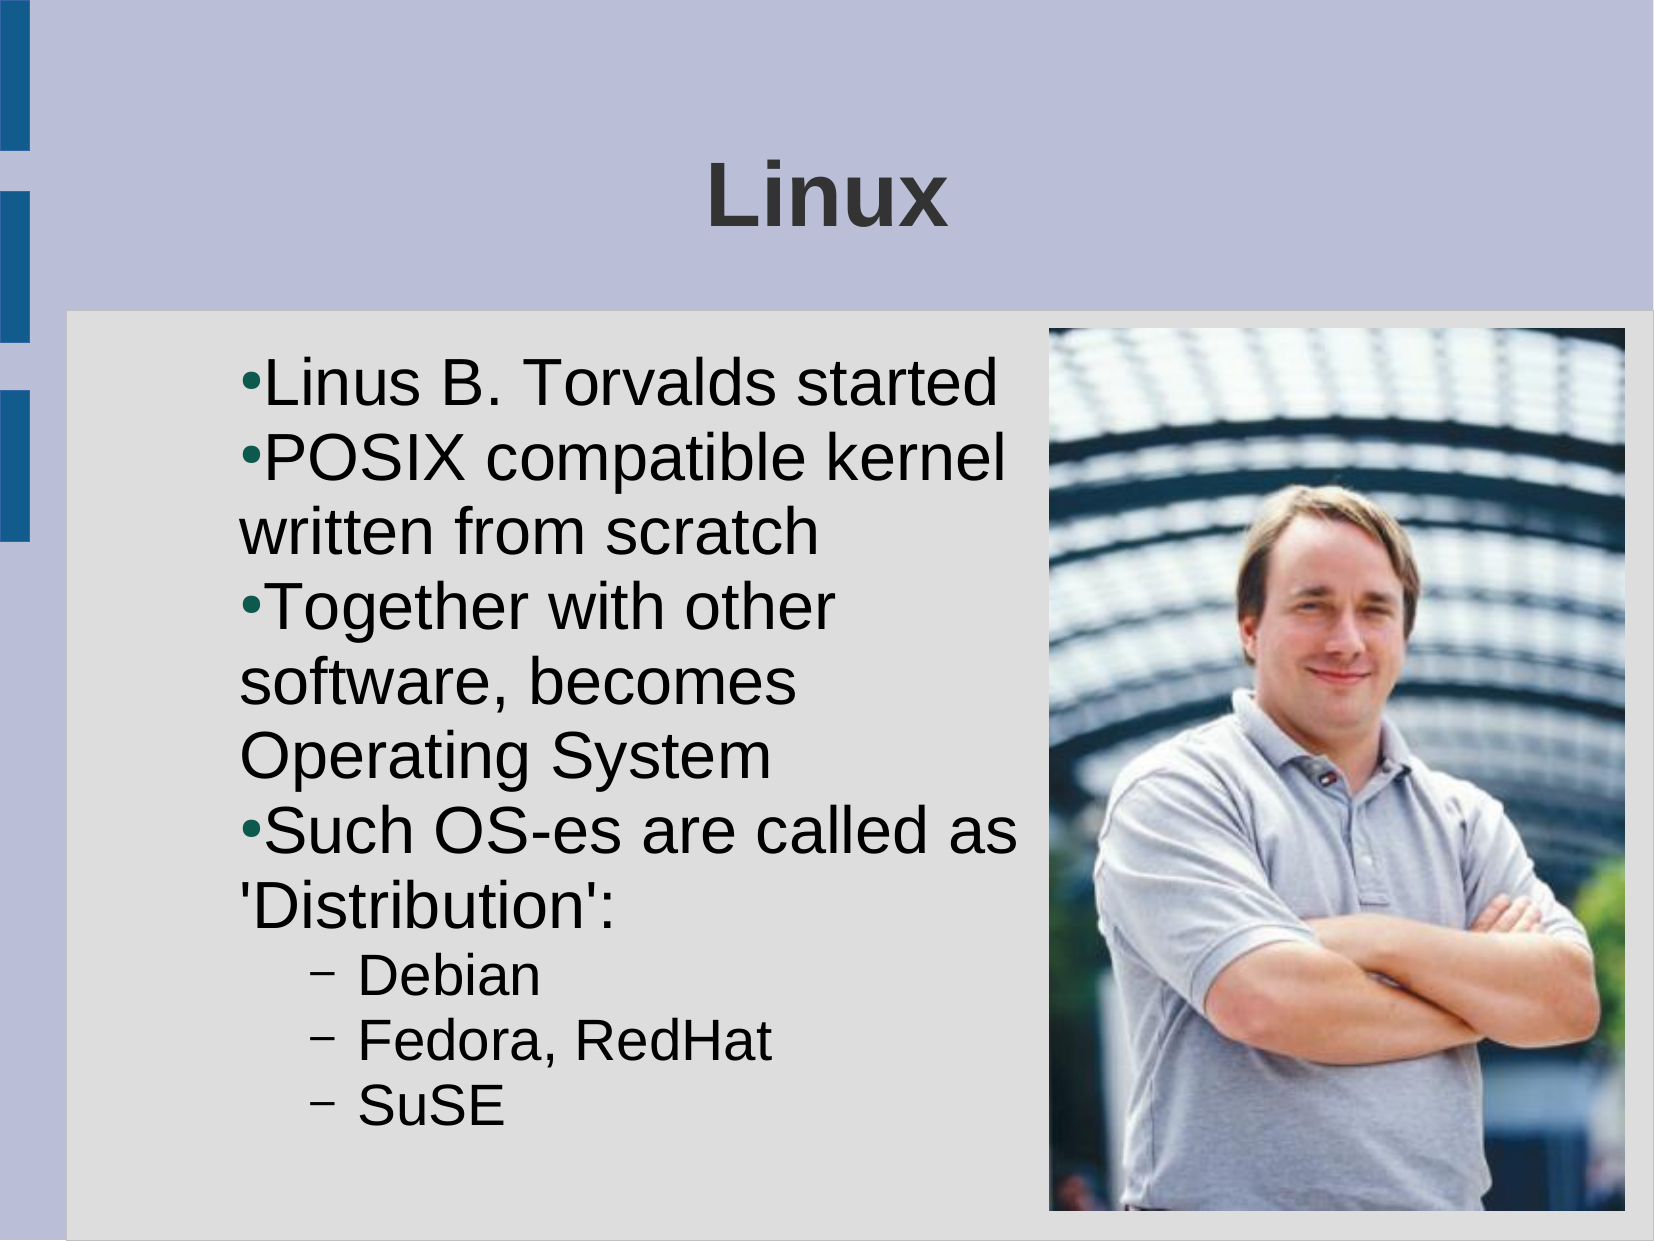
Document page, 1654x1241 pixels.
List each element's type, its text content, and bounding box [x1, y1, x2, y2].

list Linus B. Torvalds started POSIX compatible kernel written from scratch Together with other software, becomes Operating System Such OS-es are called as 'Distribution': Debian Fedora, RedHat SuSE [121, 344, 1049, 1134]
picture [1049, 328, 1625, 1211]
title Linux [121, 91, 1534, 299]
